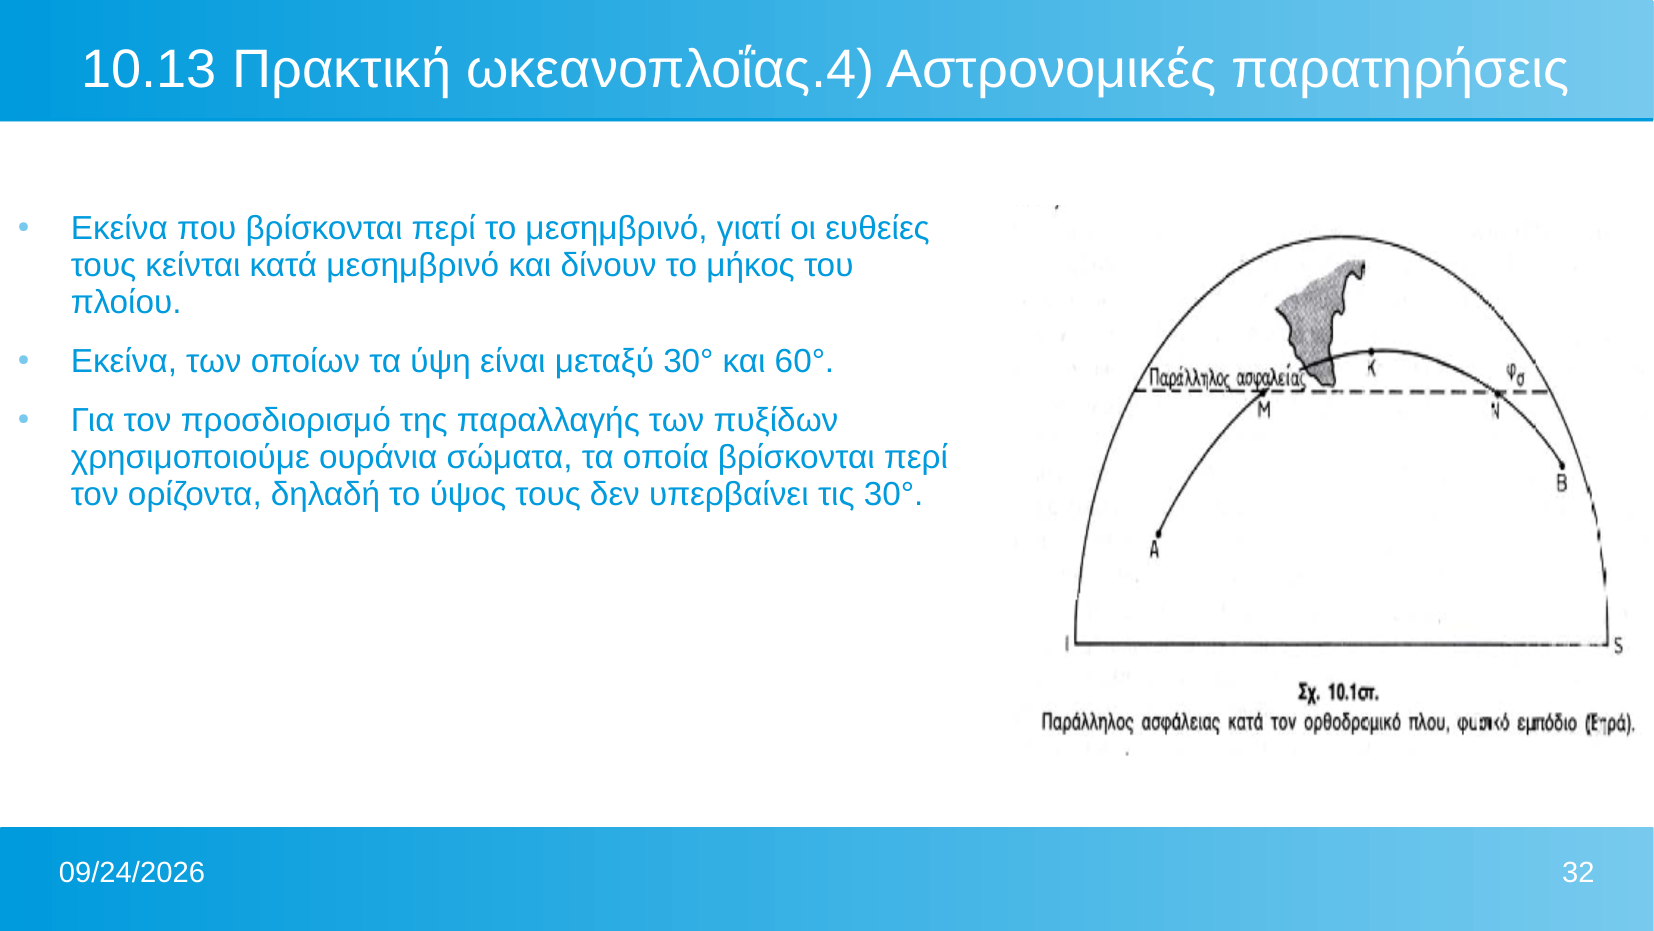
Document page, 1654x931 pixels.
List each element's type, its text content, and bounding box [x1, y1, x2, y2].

picture [1012, 204, 1651, 756]
title 10.13 Πρακτική ωκεανοπλοΐας.4) Αστρονομικές παρατηρήσεις [59, 29, 1595, 108]
list Εκείνα που βρίσκονται περί το μεσημβρινό, γιατί οι ευθείες τους κείνται κατά μεσημβρινό και δίνουν το μήκος του πλοίου. Εκείνα, των οποίων τα ύψη είναι μεταξύ 30° και 60°. Για τον προσδιορισμό της παραλλαγής των πυξίδων χρησιμοποιούμε ουράνια σώματα, τα οποία βρίσκονται περί τον ορίζοντα, δηλαδή το ύψος τους δεν υπερβαίνει τις 30°. [0, 150, 976, 788]
